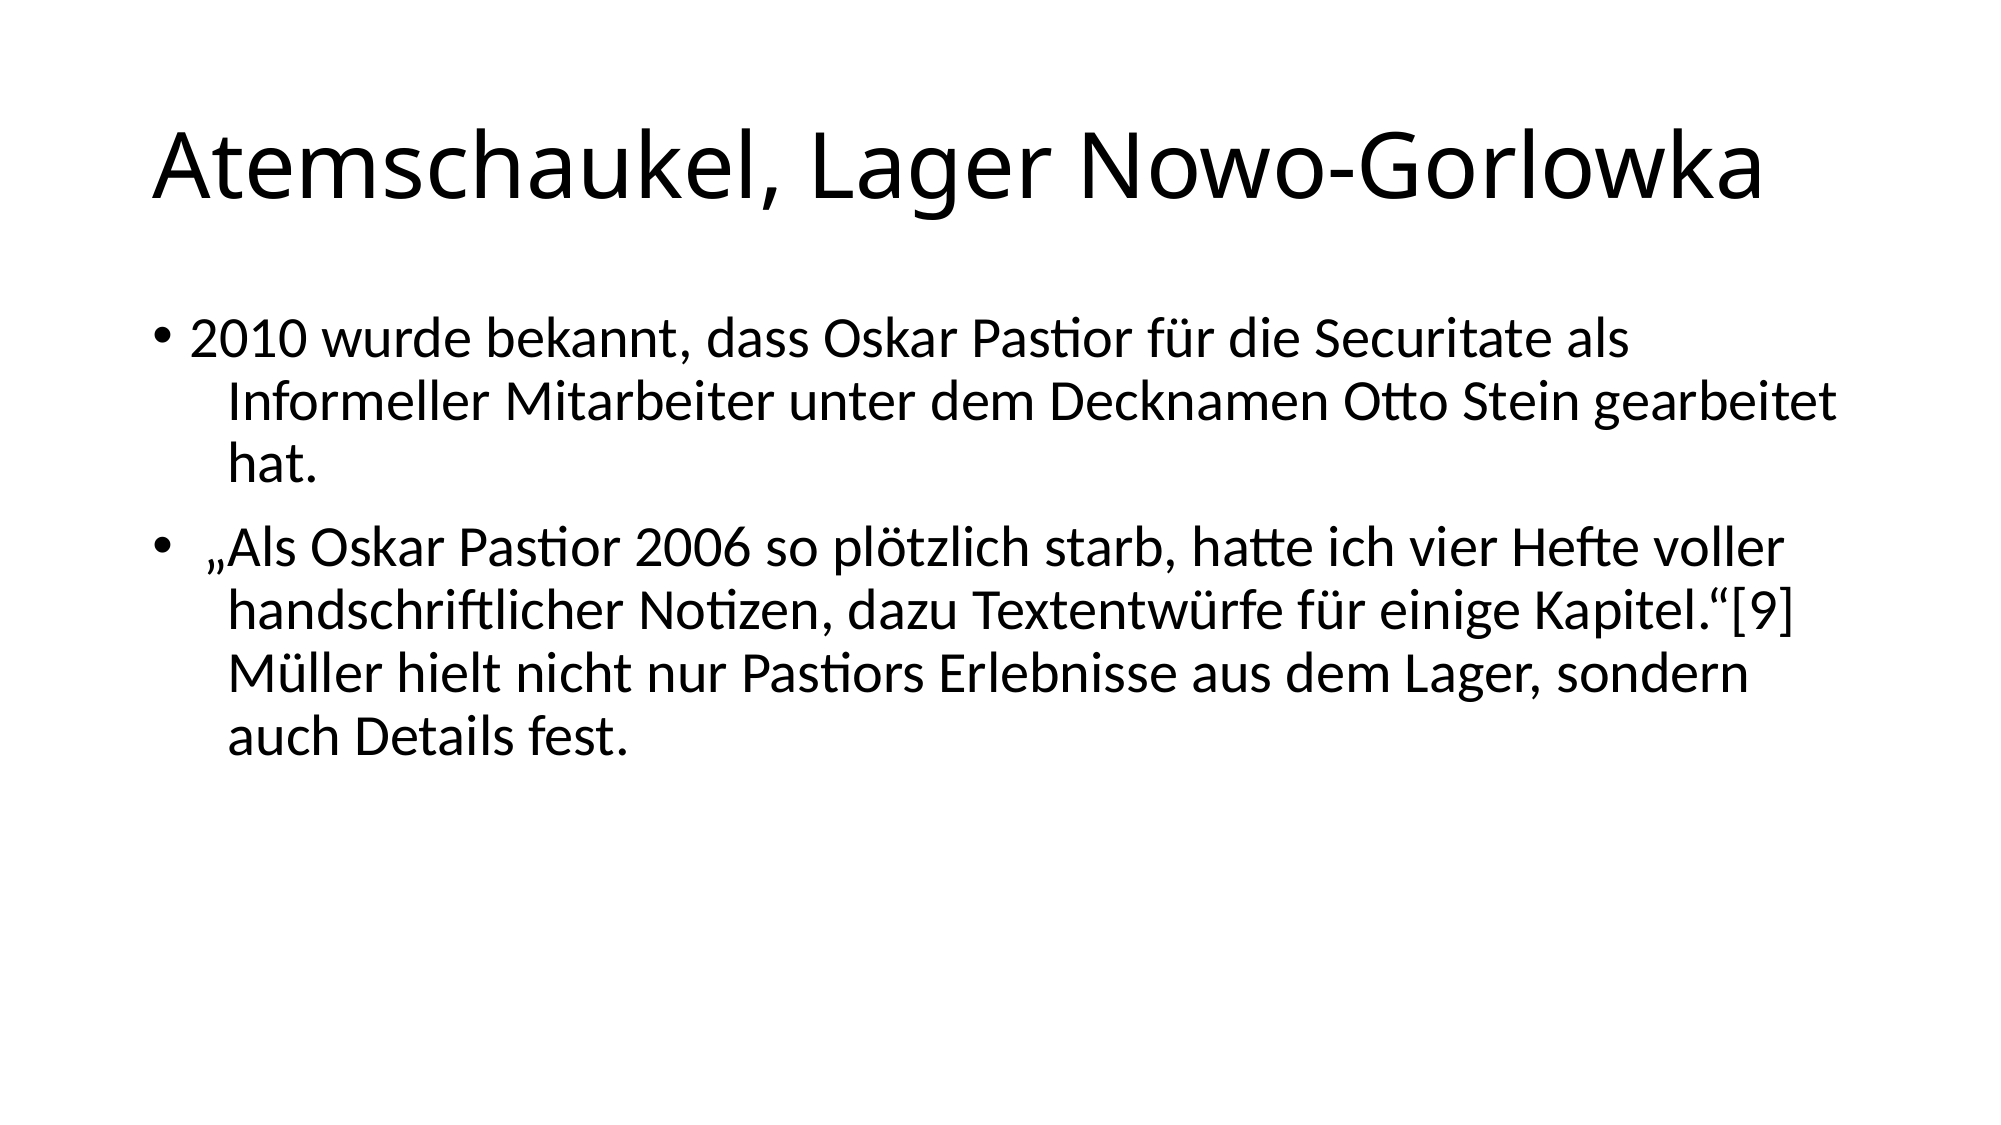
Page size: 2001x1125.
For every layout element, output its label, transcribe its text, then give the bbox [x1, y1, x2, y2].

list 2010 wurde bekannt, dass Oskar Pastior für die Securitate als Informeller Mitarbeiter unter dem Decknamen Otto Stein gearbeitet hat. „Als Oskar Pastior 2006 so plötzlich starb, hatte ich vier Hefte voller handschriftlicher Notizen, dazu Textentwürfe für einige Kapitel.“[9] Müller hielt nicht nur Pastiors Erlebnisse aus dem Lager, sondern auch Details fest. [137, 299, 1863, 1014]
title Atemschaukel, Lager Nowo-Gorlowka [137, 59, 1863, 278]
